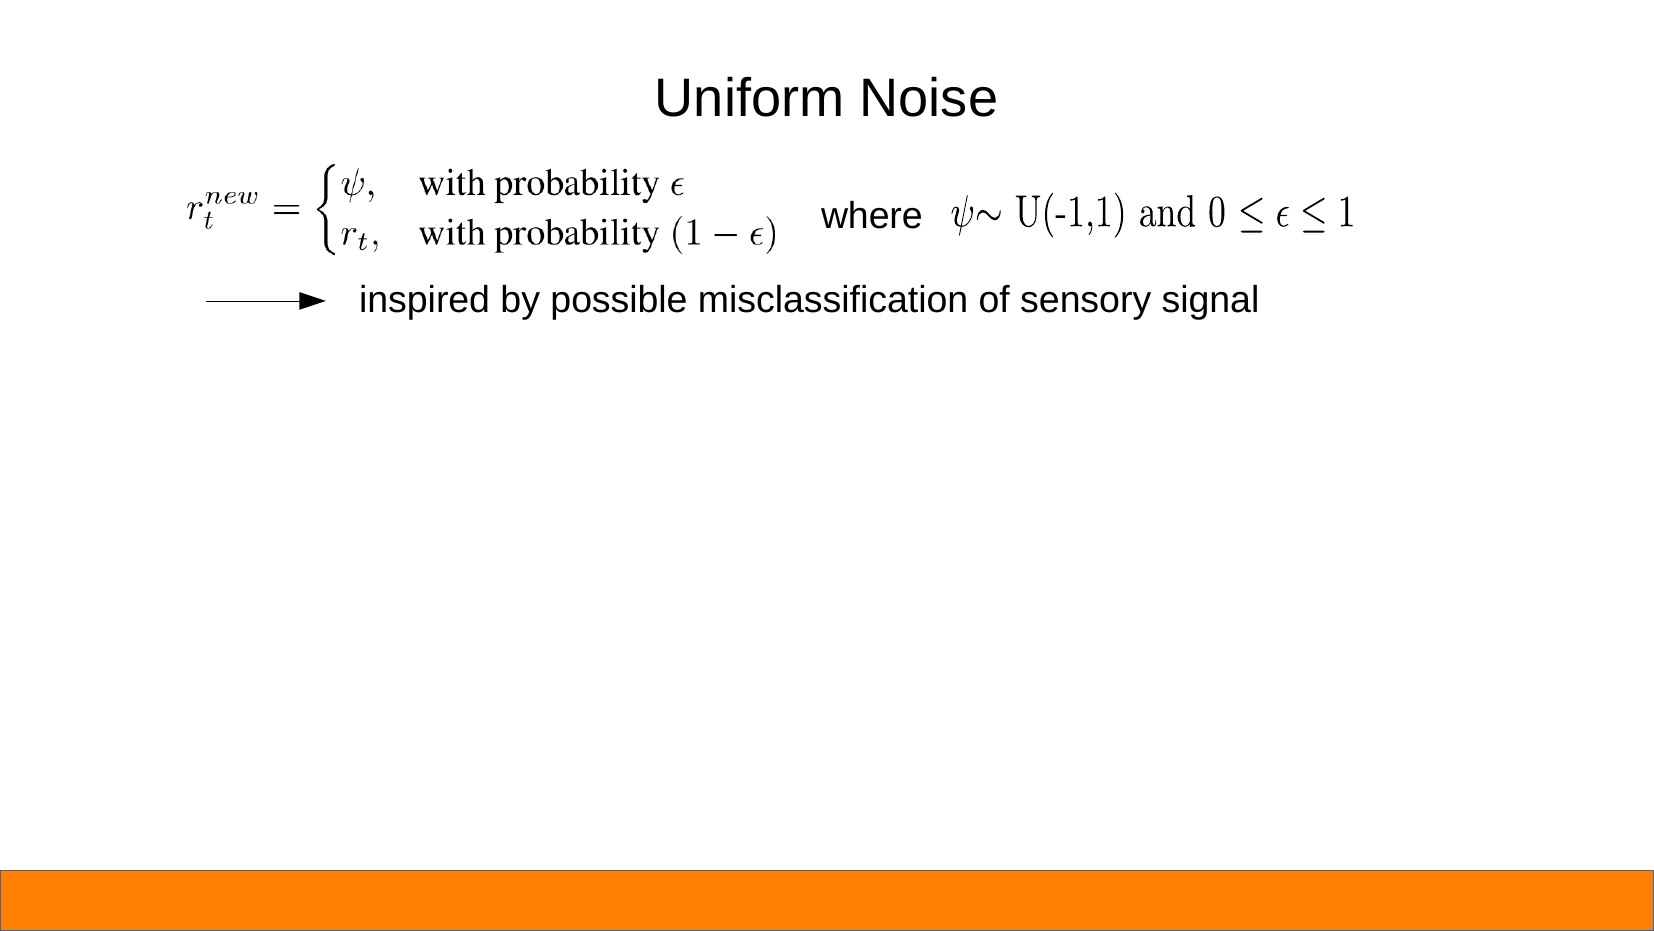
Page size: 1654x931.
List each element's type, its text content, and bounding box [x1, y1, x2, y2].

picture [950, 192, 1356, 238]
text_box Uniform Noise [253, 60, 1400, 186]
picture [169, 162, 777, 264]
text_box where inspired by possible misclassification of sensory signal [71, 186, 1572, 412]
text_box [0, 870, 1654, 931]
